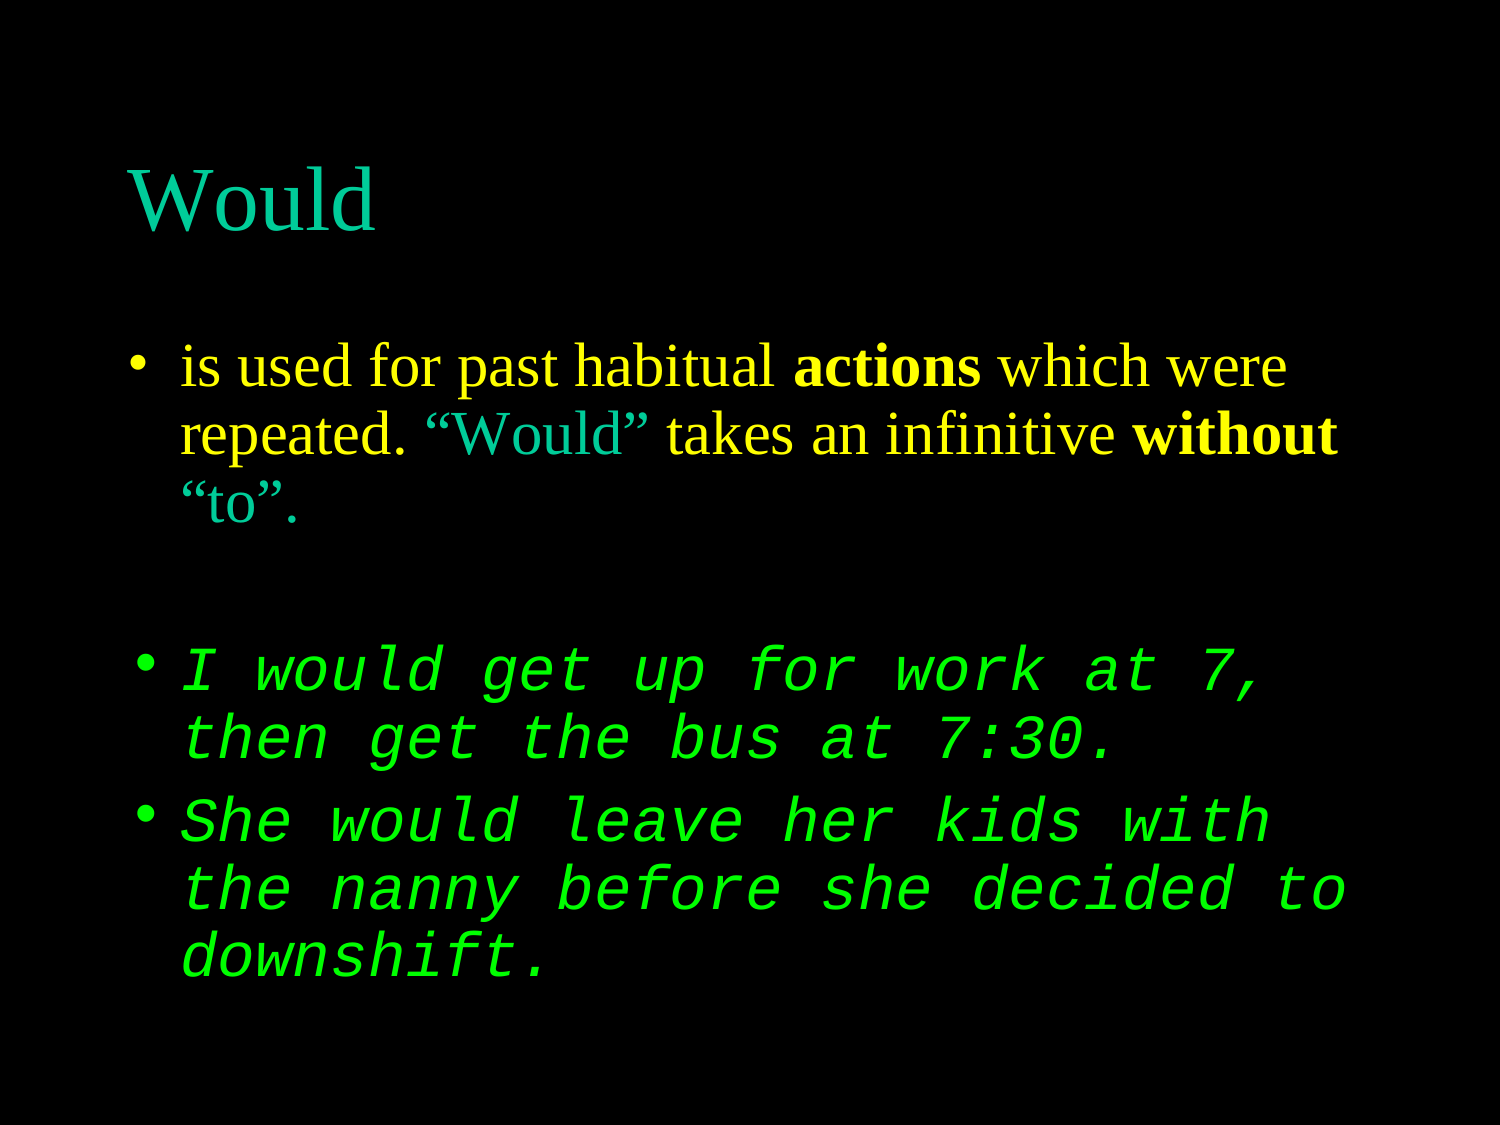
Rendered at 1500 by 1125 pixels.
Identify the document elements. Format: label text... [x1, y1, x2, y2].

list is used for past habitual actions which were repeated. “Would” takes an infinitive without “to”. I would get up for work at 7, then get the bus at 7:30. She would leave her kids with the nanny before she decided to downshift. [112, 324, 1388, 1000]
title Would [112, 99, 1388, 288]
